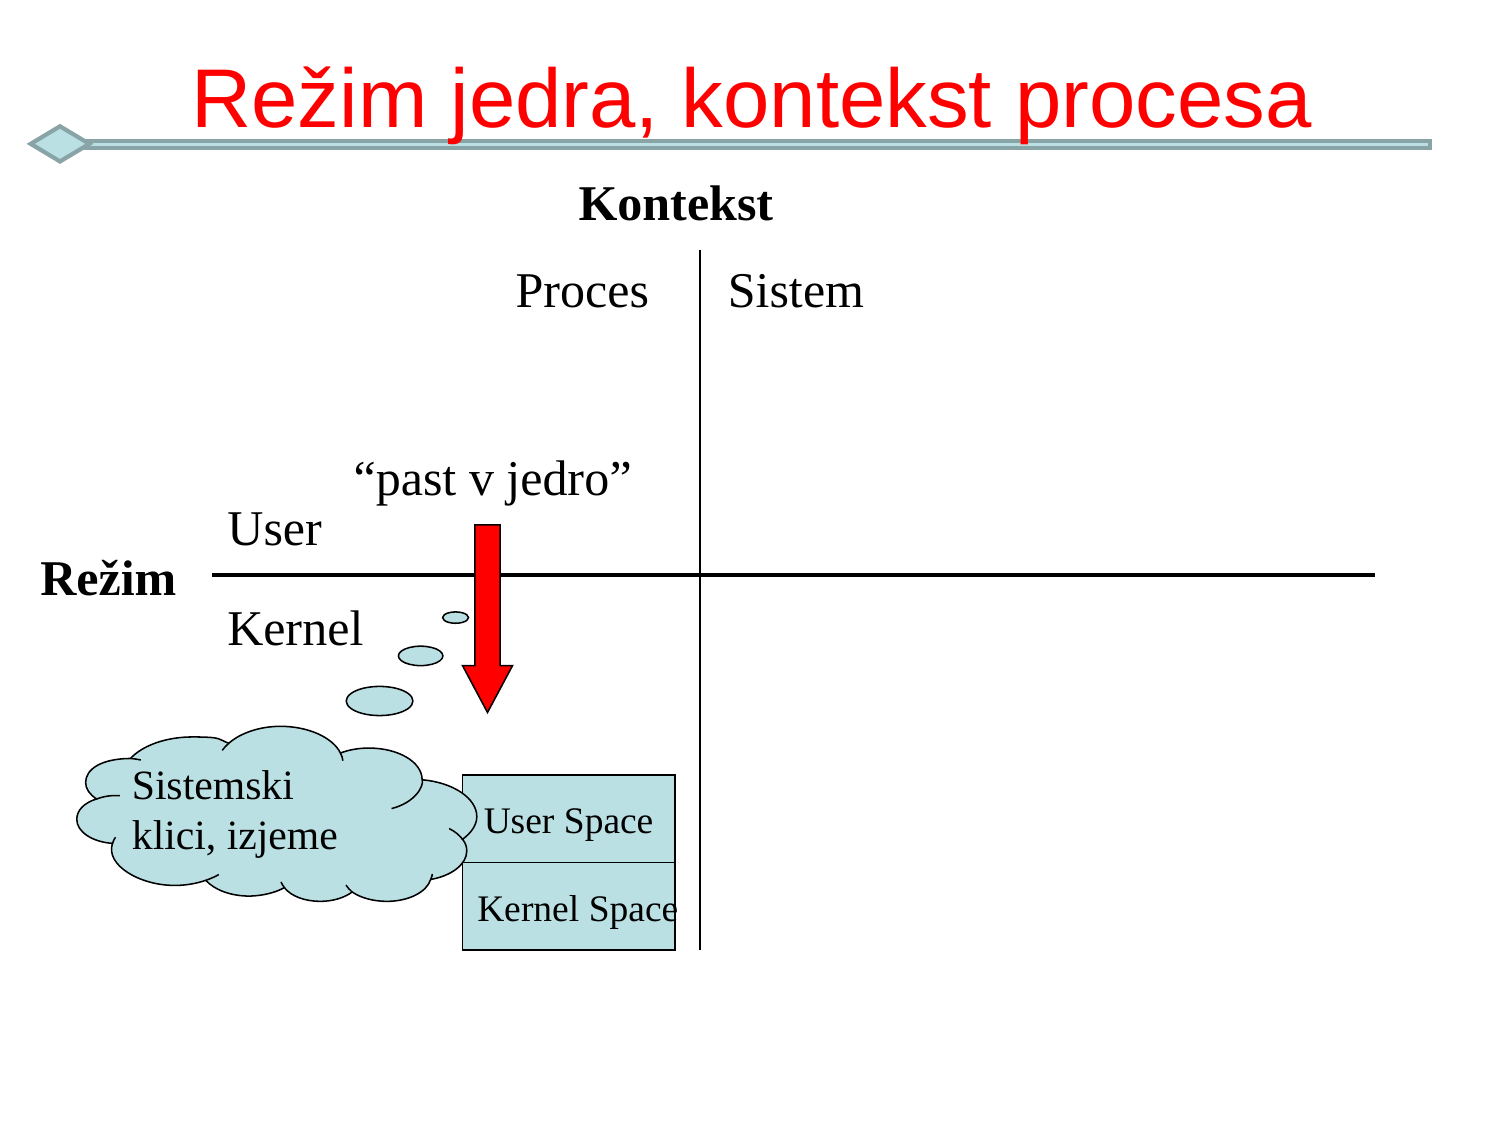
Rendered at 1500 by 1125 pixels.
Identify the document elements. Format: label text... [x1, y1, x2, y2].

text_box [398, 646, 443, 666]
text_box “past v jedro” [338, 437, 647, 513]
text_box Režim [25, 537, 192, 613]
text_box Kernel [212, 587, 379, 663]
text_box [76, 759, 117, 864]
title Režim jedra, kontekst procesa [76, 0, 1427, 188]
text_box [462, 524, 513, 713]
text_box Kontekst [563, 162, 789, 238]
text_box [140, 726, 339, 750]
text_box Sistemski klici, izjeme [117, 750, 399, 916]
text_box Proces [500, 249, 665, 326]
text_box Kernel Space [462, 862, 676, 951]
text_box User [212, 487, 337, 563]
text_box [346, 686, 413, 716]
text_box [399, 753, 477, 901]
text_box User Space [462, 774, 676, 862]
text_box [442, 611, 469, 624]
text_box Sistem [713, 249, 880, 326]
